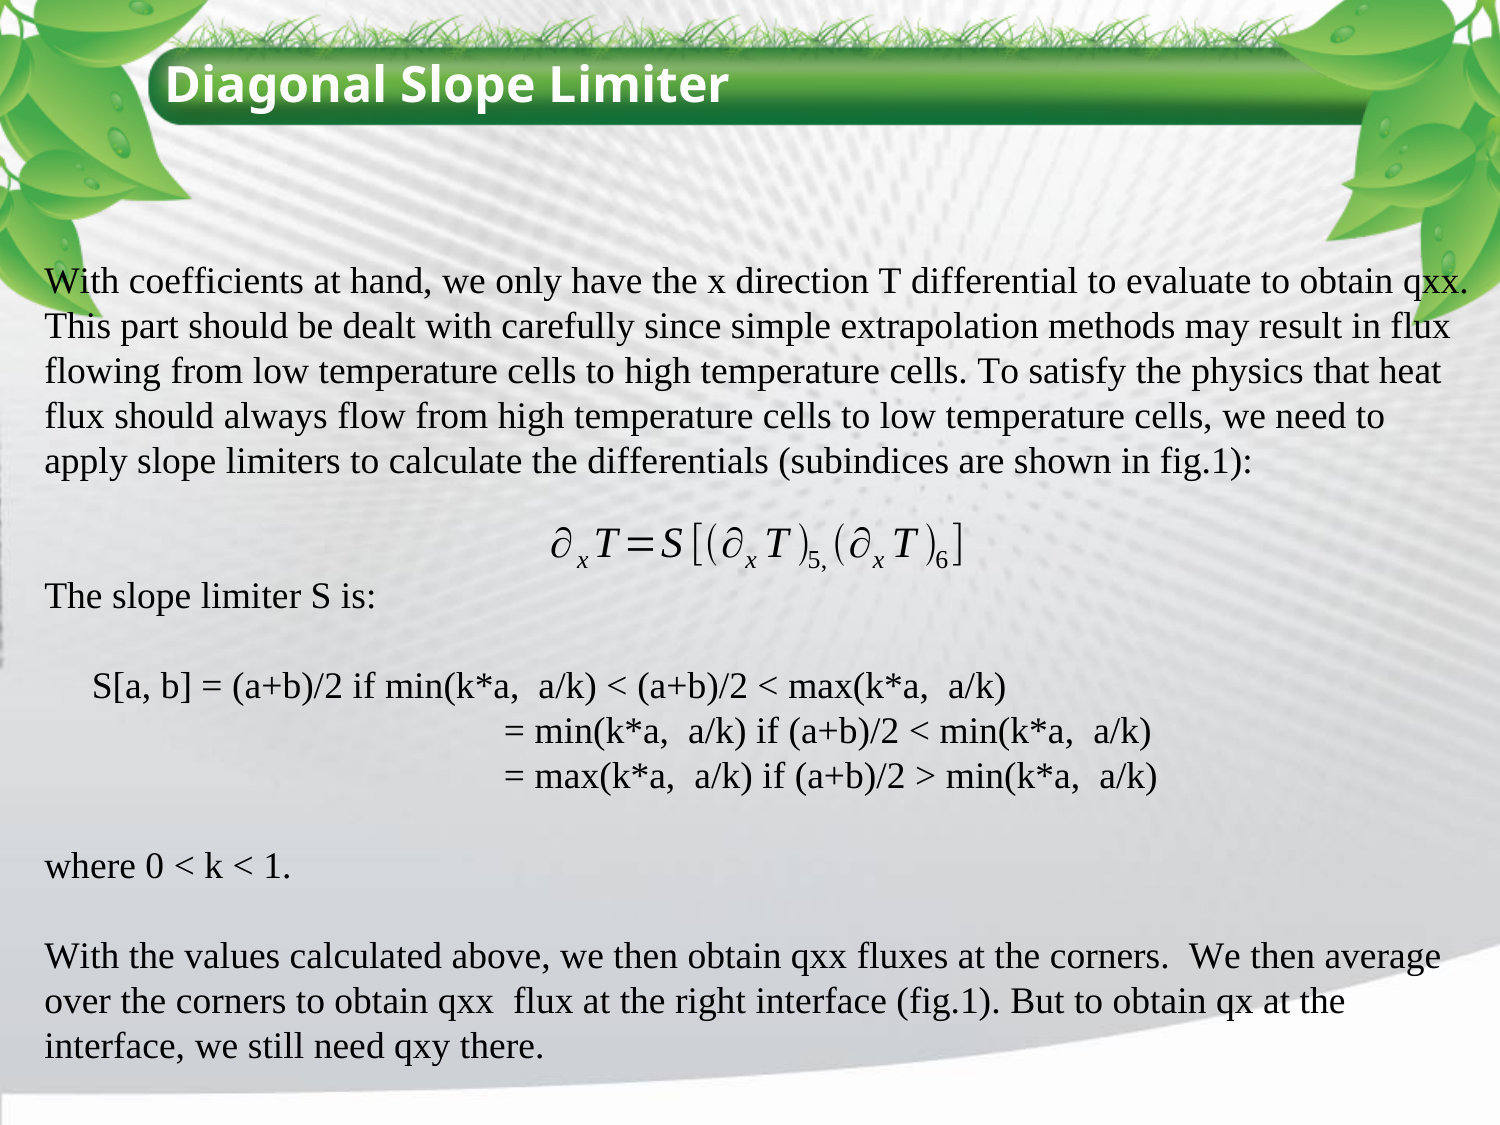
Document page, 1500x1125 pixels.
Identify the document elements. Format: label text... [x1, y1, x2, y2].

text_box With coefficients at hand, we only have the x direction T differential to evaluate to obtain qxx. This part should be dealt with carefully since simple extrapolation methods may result in flux flowing from low temperature cells to high temperature cells. To satisfy the physics that heat flux should always flow from high temperature cells to low temperature cells, we need to apply slope limiters to calculate the differentials (subindices are shown in fig.1): The slope limiter S is: S[a, b] = (a+b)/2 if min(k*a, a/k) < (a+b)/2 < max(k*a, a/k) = min(k*a, a/k) if (a+b)/2 < min(k*a, a/k) = max(k*a, a/k) if (a+b)/2 > min(k*a, a/k) where 0 < k < 1. With the values calculated above, we then obtain qxx fluxes at the corners. We then average over the corners to obtain qxx flux at the right interface (fig.1). But to obtain qx at the interface, we still need qxy there. [29, 248, 1487, 1074]
picture [0, 0, 1500, 1125]
text_box Diagonal Slope Limiter [149, 45, 721, 121]
